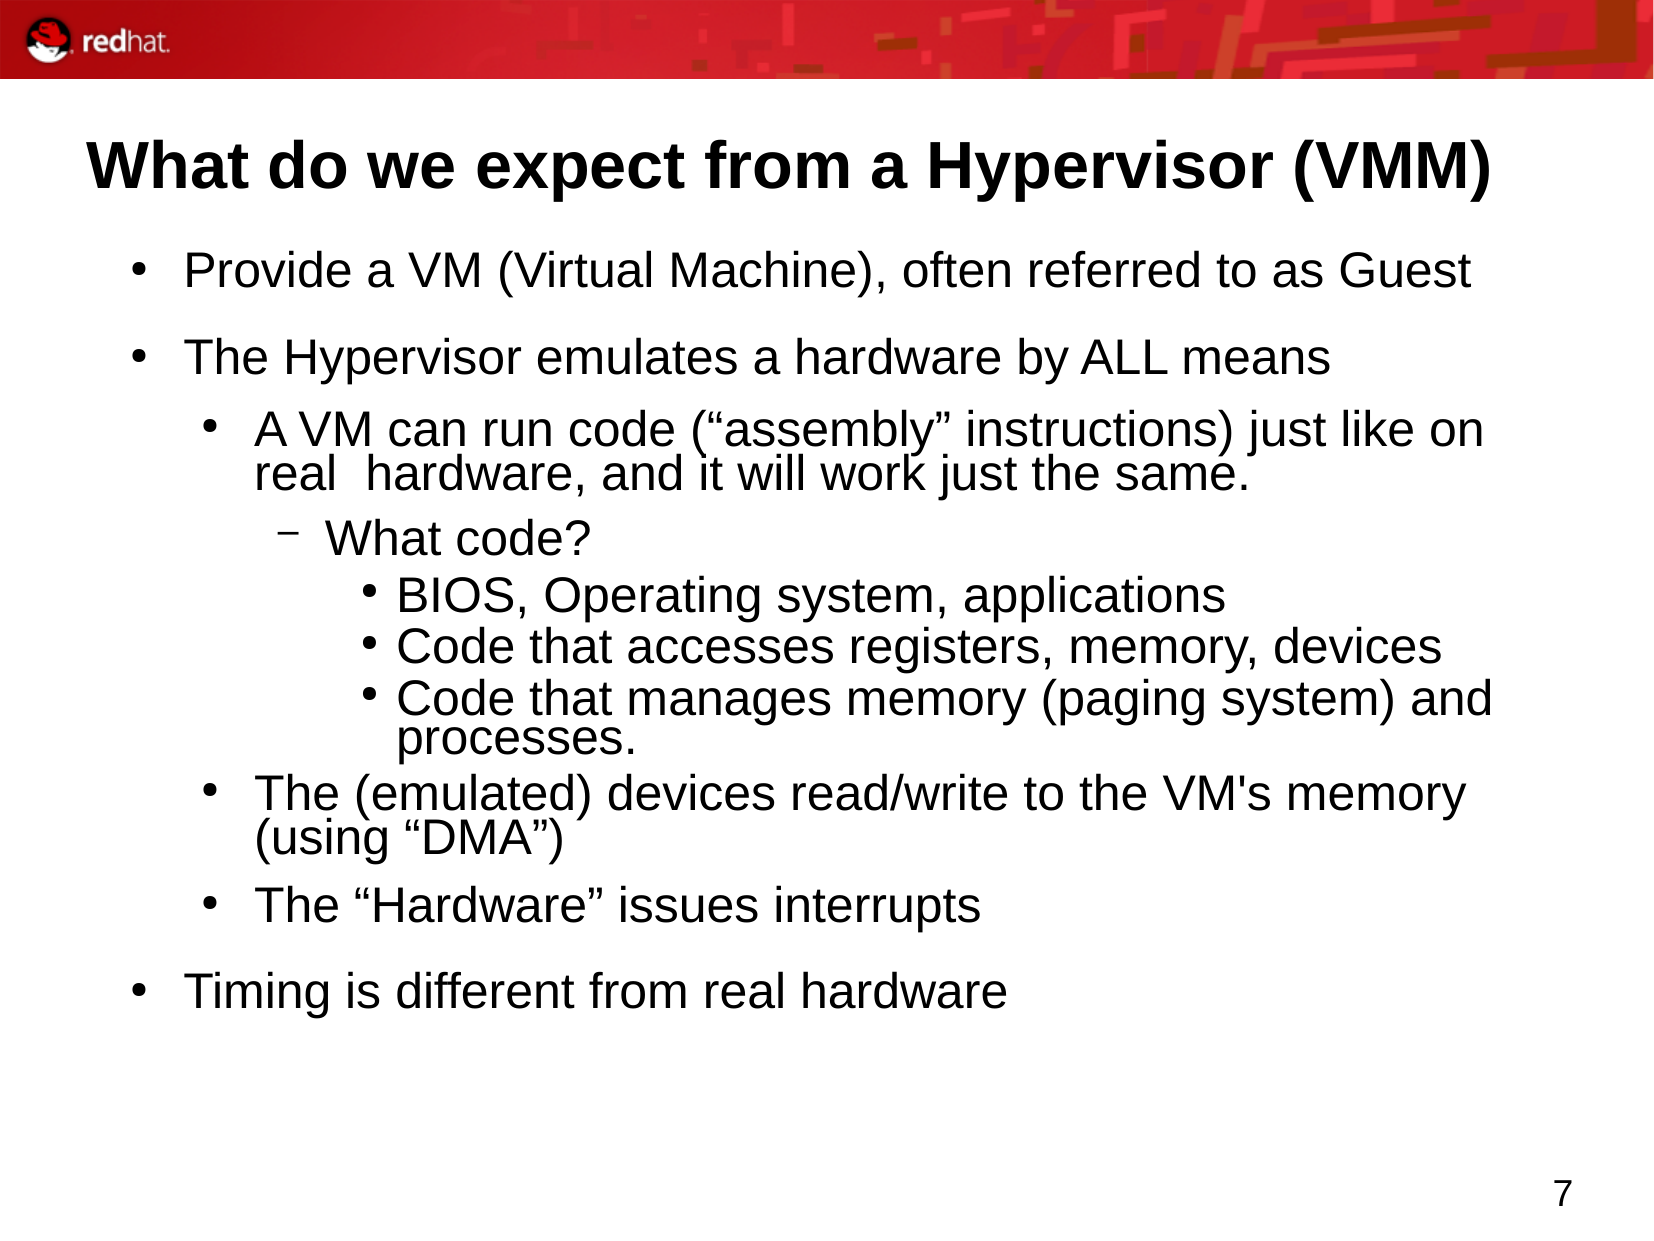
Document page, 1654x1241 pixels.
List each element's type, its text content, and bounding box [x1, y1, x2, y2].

list Provide a VM (Virtual Machine), often referred to as Guest The Hypervisor emulates a hardware by ALL means A VM can run code (“assembly” instructions) just like on real hardware, and it will work just the same. What code? BIOS, Operating system, applications Code that accesses registers, memory, devices Code that manages memory (paging system) and processes. The (emulated) devices read/write to the VM's memory (using “DMA”) The “Hardware” issues interrupts Timing is different from real hardware [112, 236, 1538, 1014]
title What do we expect from a Hypervisor (VMM) [86, 93, 1576, 244]
picture [0, 0, 1654, 79]
